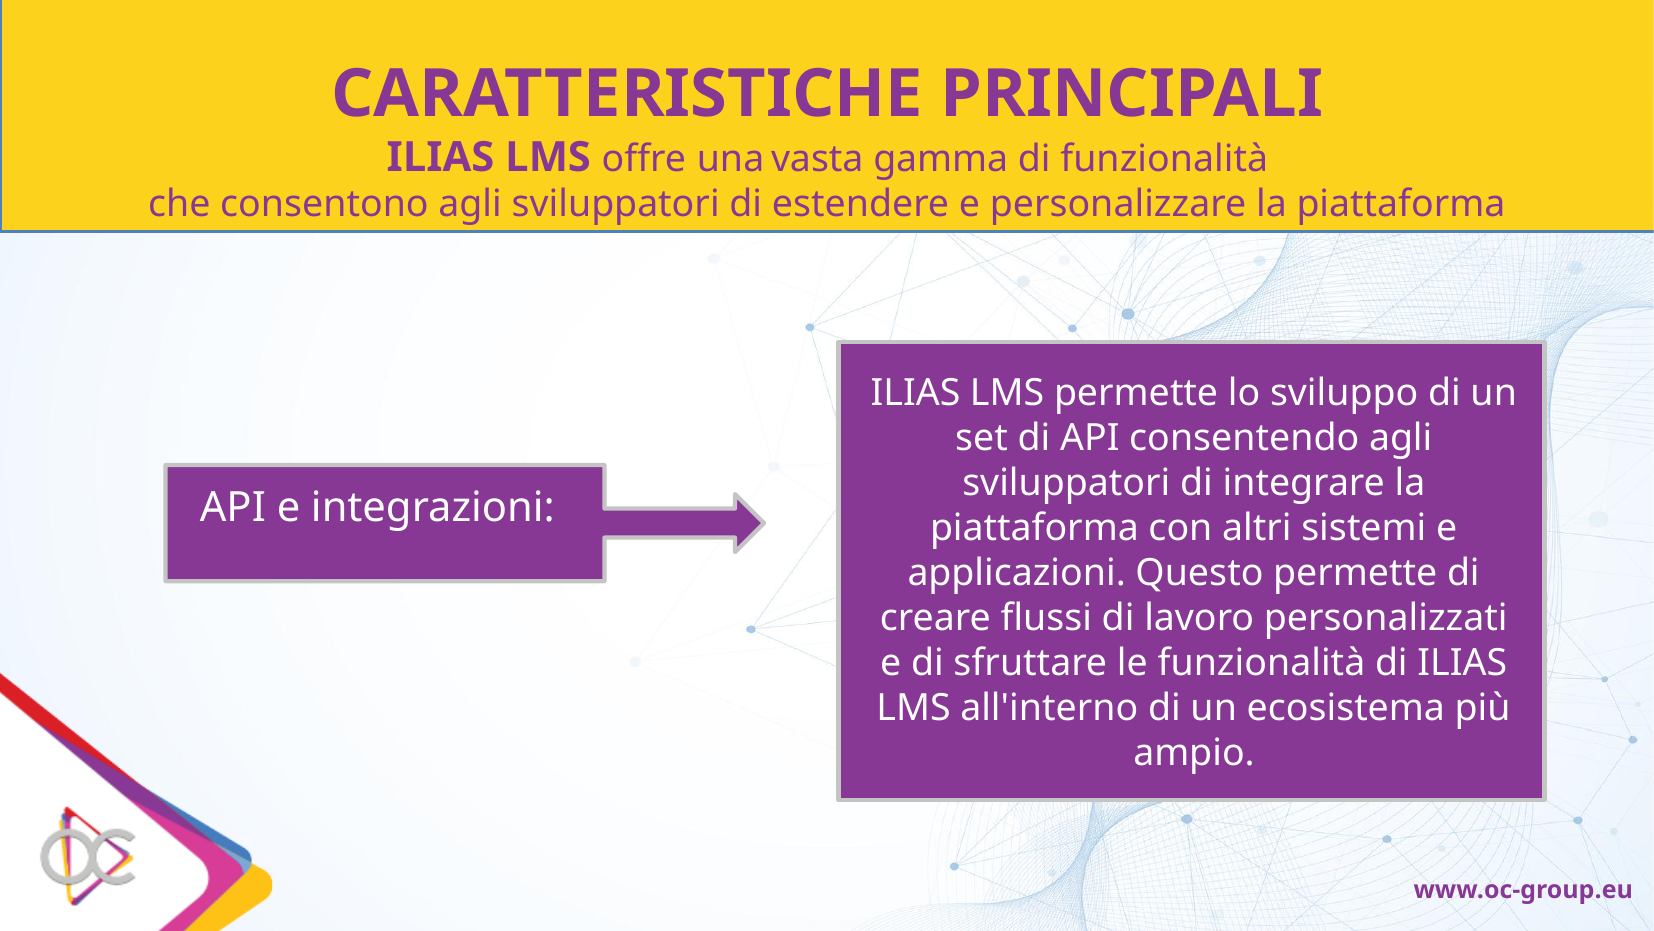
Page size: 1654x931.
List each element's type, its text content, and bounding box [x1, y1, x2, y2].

picture [0, 232, 1654, 931]
text_box ILIAS LMS permette lo sviluppo di un set di API consentendo agli sviluppatori di integrare la piattaforma con altri sistemi e applicazioni. Questo permette di creare flussi di lavoro personalizzati e di sfruttare le funzionalità di ILIAS LMS all'interno di un ecosistema più ampio. [852, 360, 1536, 781]
text_box [838, 341, 1545, 800]
text_box www.oc-group.eu [1398, 866, 1654, 916]
text_box [165, 465, 765, 582]
text_box API e integrazioni: [171, 472, 595, 538]
text_box CARATTERISTICHE PRINCIPALI ILIAS LMS offre una vasta gamma di funzionalità che consentono agli sviluppatori di estendere e personalizzare la piattaforma [0, 0, 1654, 232]
